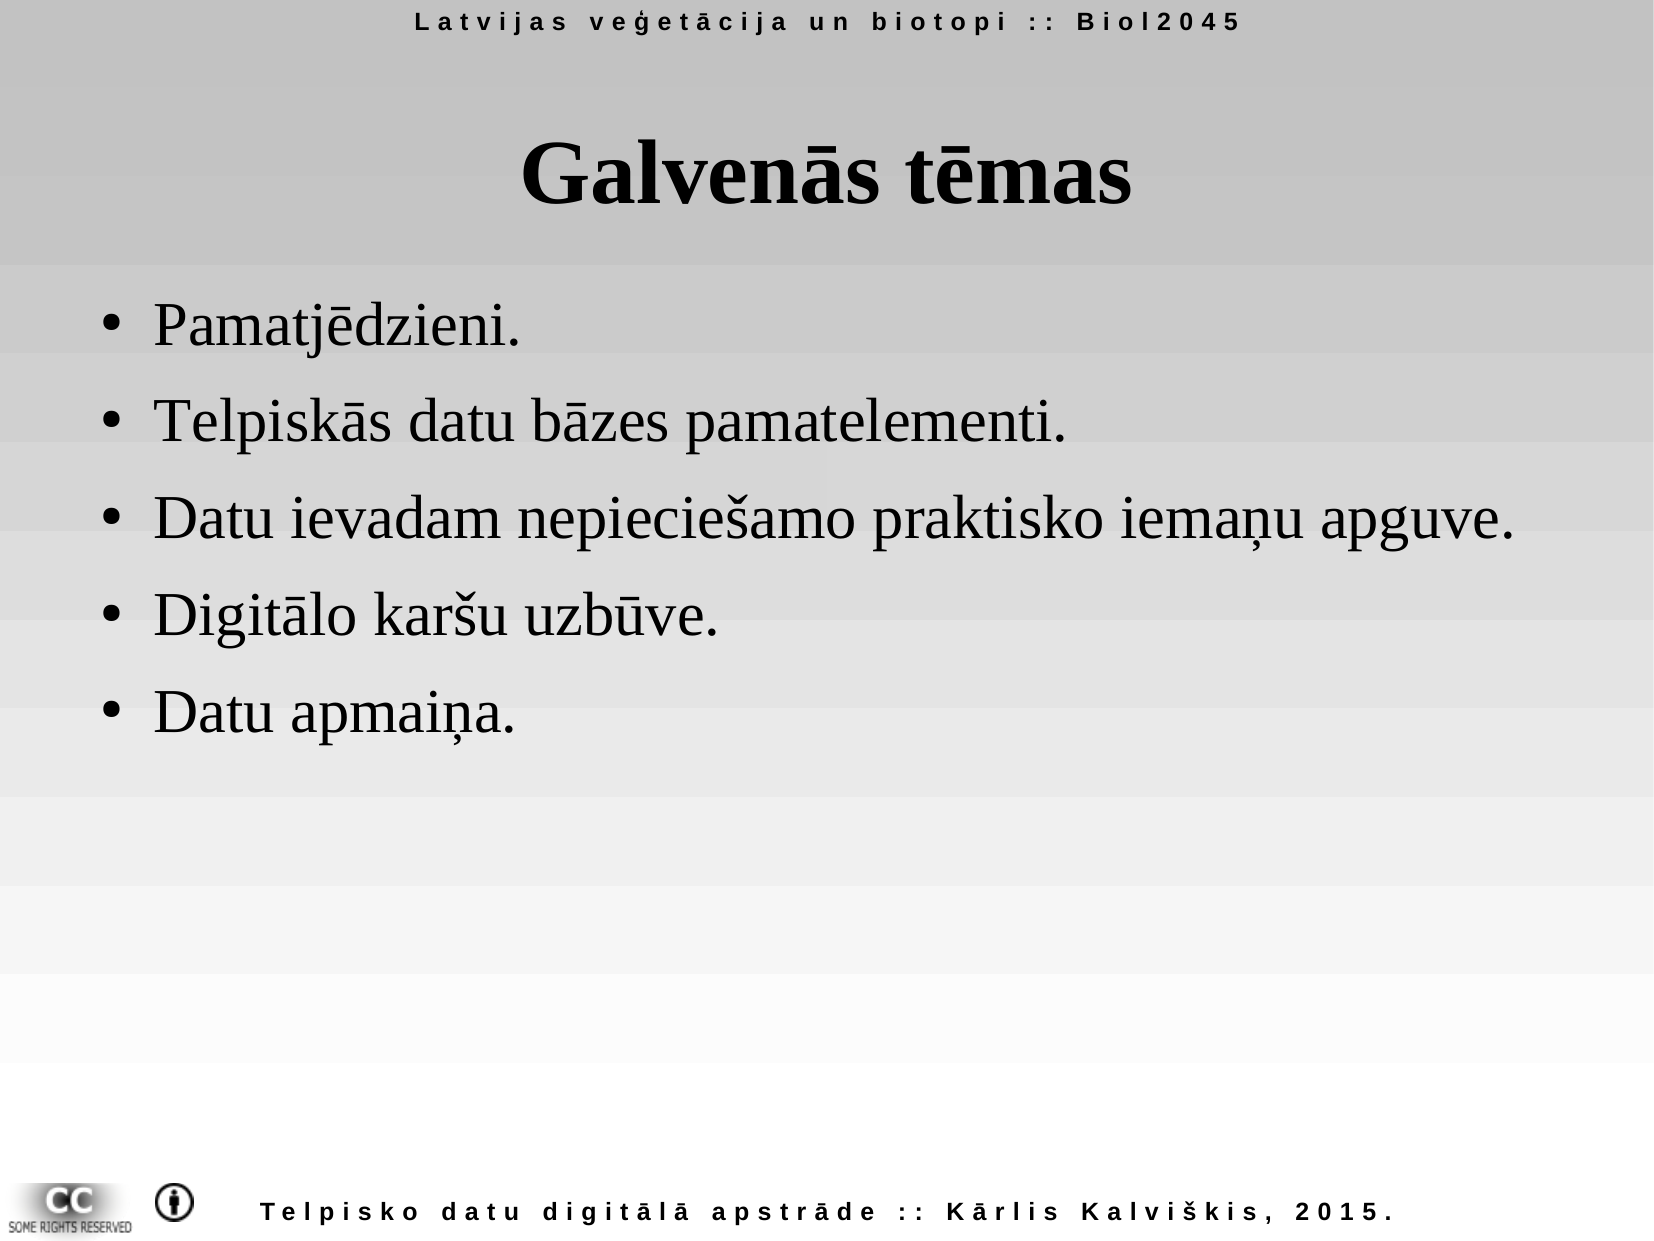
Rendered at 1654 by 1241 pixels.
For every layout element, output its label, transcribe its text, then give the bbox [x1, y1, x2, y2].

list Pamatjēdzieni. Telpiskās datu bāzes pamatelementi. Datu ievadam nepieciešamo praktisko iemaņu apguve. Digitālo karšu uzbūve. Datu apmaiņa. [82, 289, 1571, 1098]
picture [0, 0, 1654, 1241]
title Galvenās tēmas [29, 56, 1625, 289]
